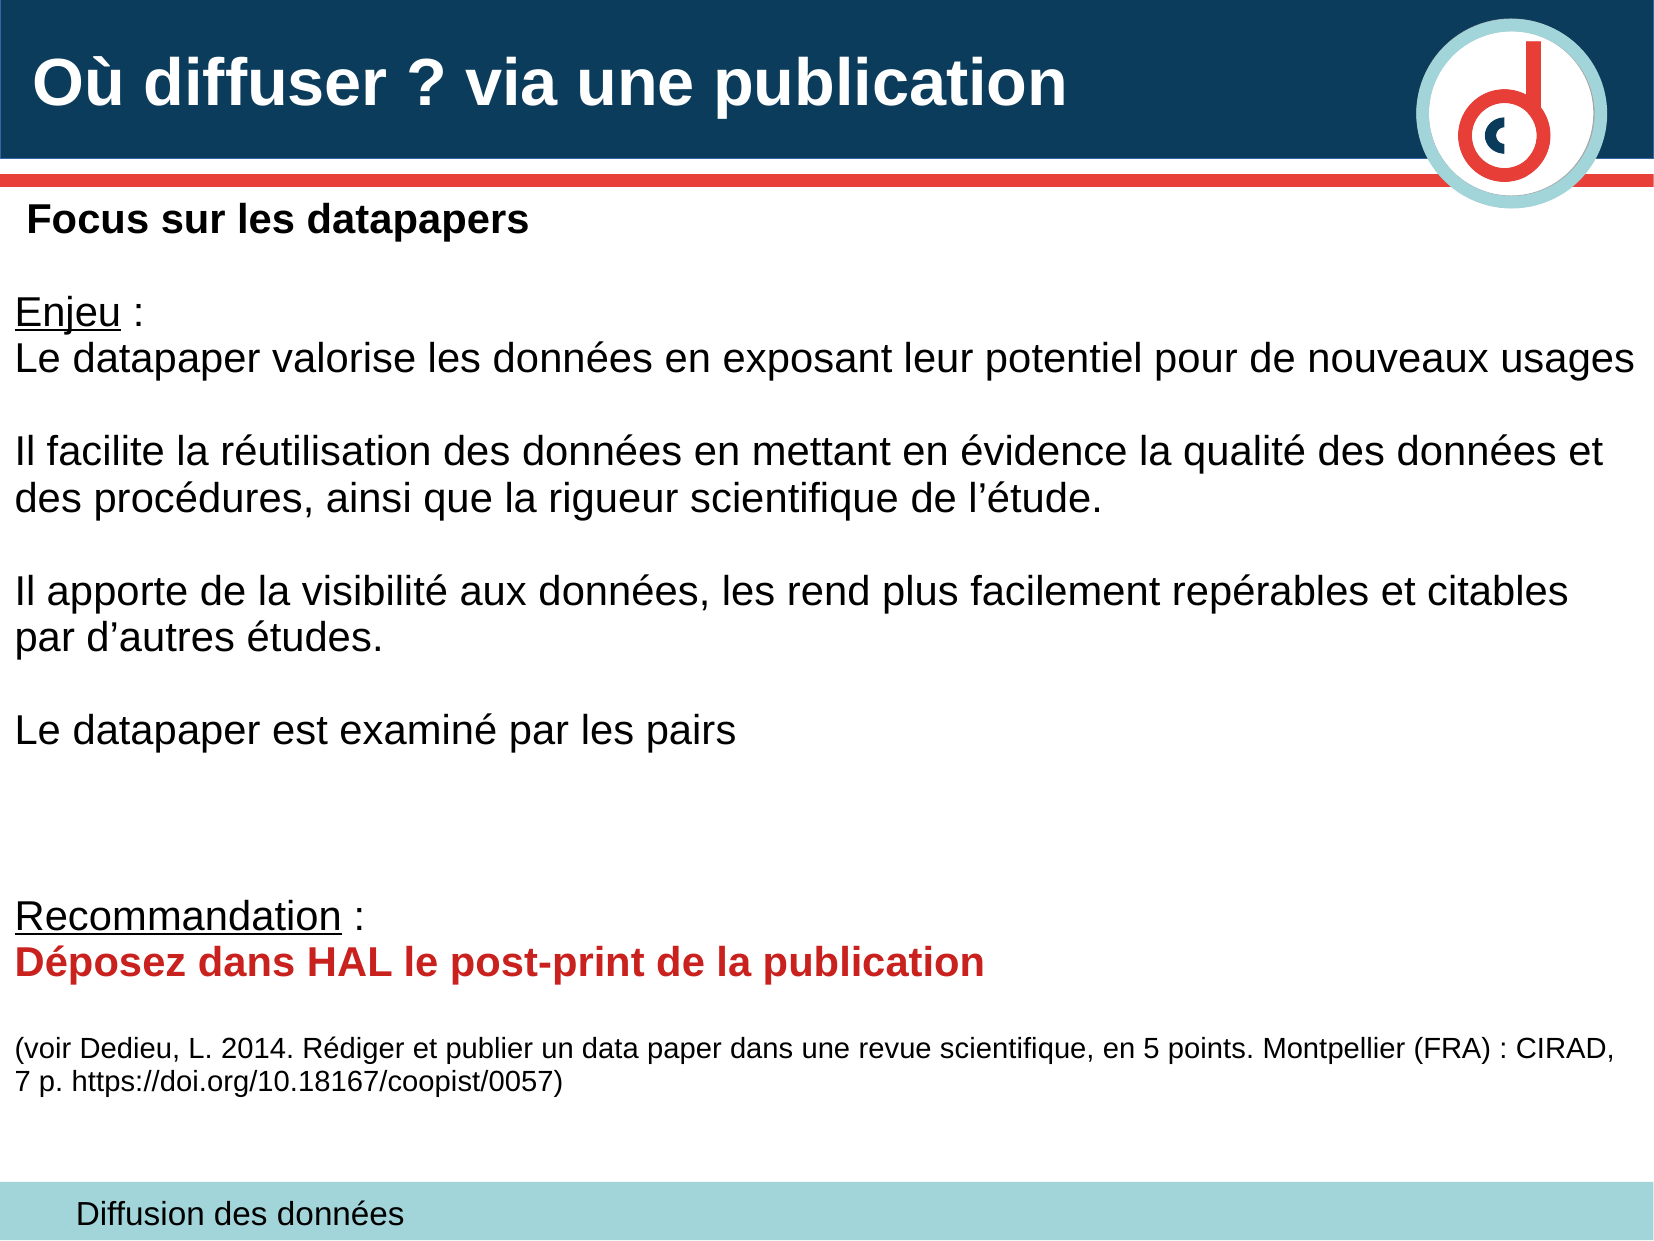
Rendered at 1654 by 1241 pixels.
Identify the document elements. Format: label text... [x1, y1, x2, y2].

text_box Diffusion des données [61, 1188, 420, 1241]
text_box Focus sur les datapapers Enjeu : Le datapaper valorise les données en exposant leur potentiel pour de nouveaux usages Il facilite la réutilisation des données en mettant en évidence la qualité des données et des procédures, ainsi que la rigueur scientifique de l’étude. Il apporte de la visibilité aux données, les rend plus facilement repérables et citables par d’autres études. Le datapaper est examiné par les pairs Recommandation : Déposez dans HAL le post-print de la publication (voir Dedieu, L. 2014. Rédiger et publier un data paper dans une revue scientifique, en 5 points. Montpellier (FRA) : CIRAD, 7 p. https://doi.org/10.18167/coopist/0057) [0, 188, 1654, 1152]
title Où diffuser ? via une publication [17, 11, 1412, 159]
